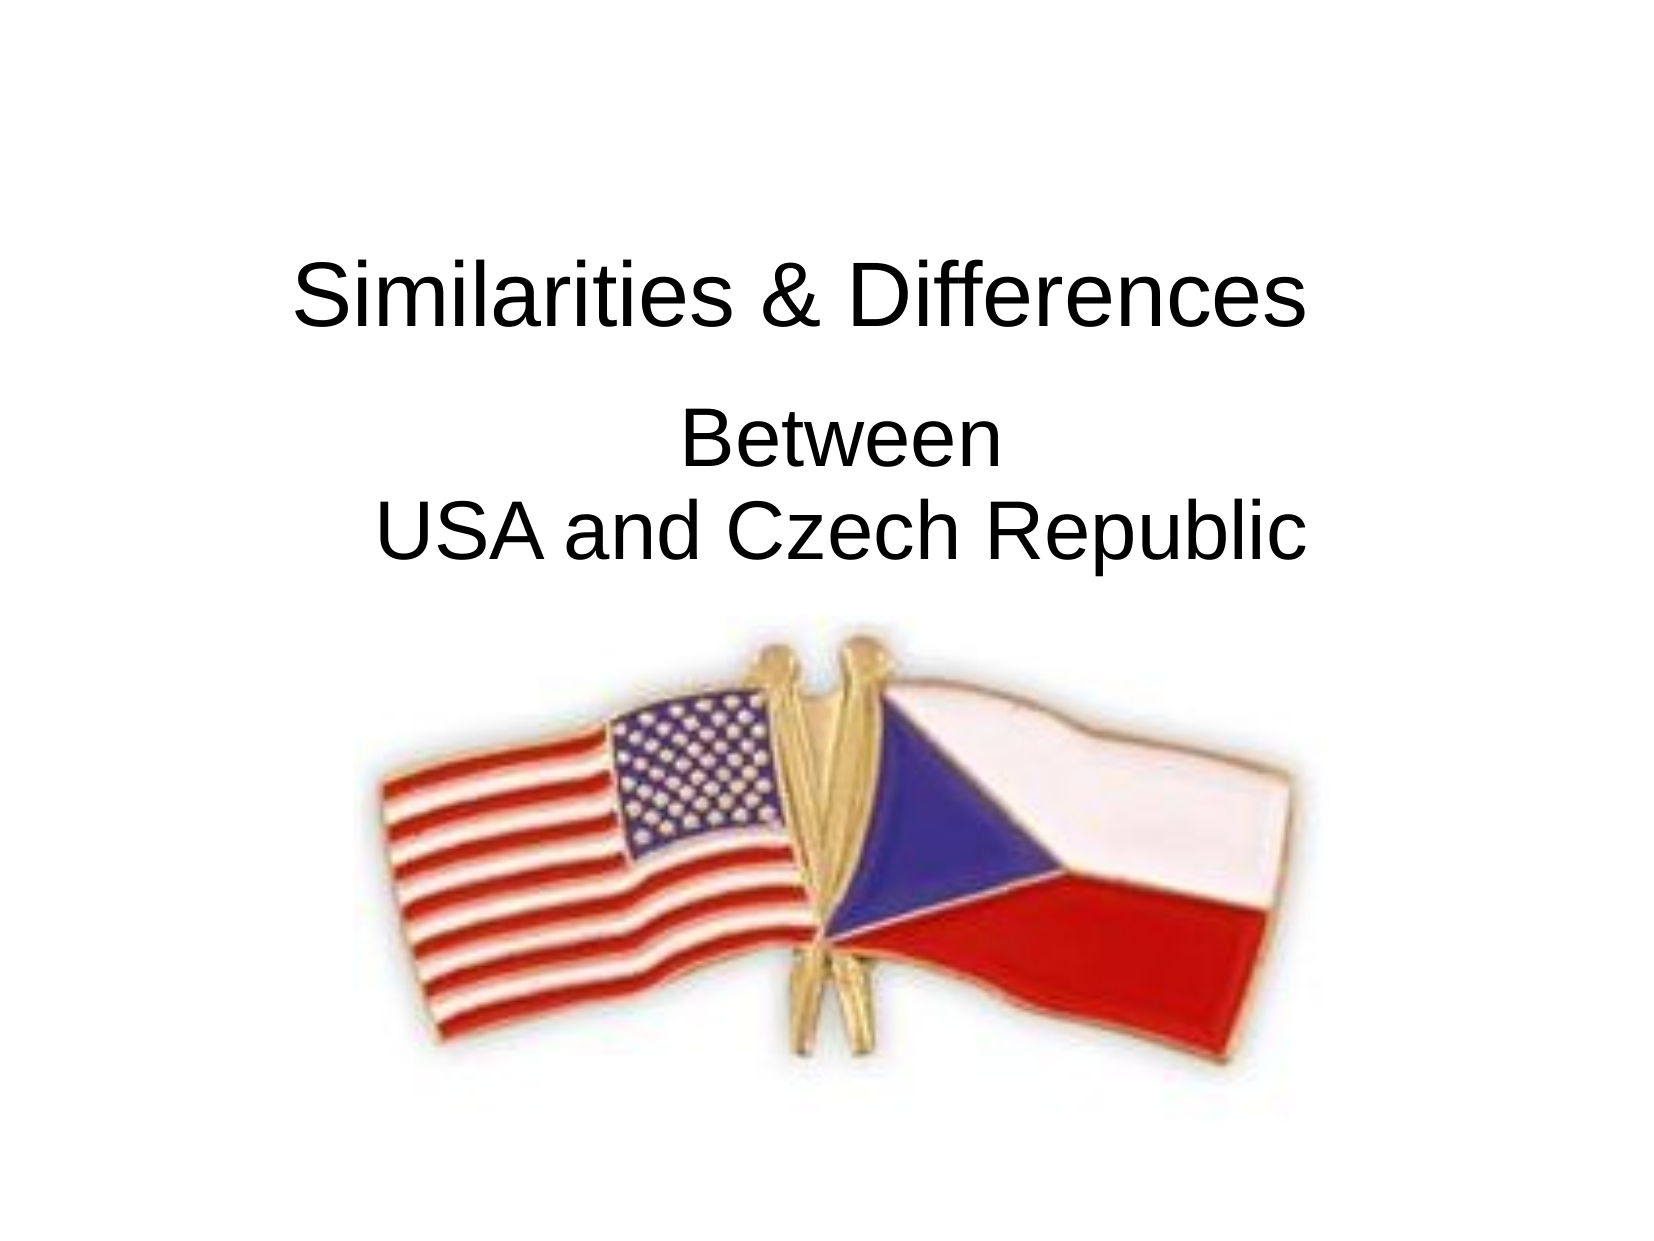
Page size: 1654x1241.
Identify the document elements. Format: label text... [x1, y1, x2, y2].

text_box Similarities & Differences [276, 235, 1488, 358]
picture [354, 615, 1329, 1123]
text_box Between USA and Czech Republic [295, 383, 1388, 585]
